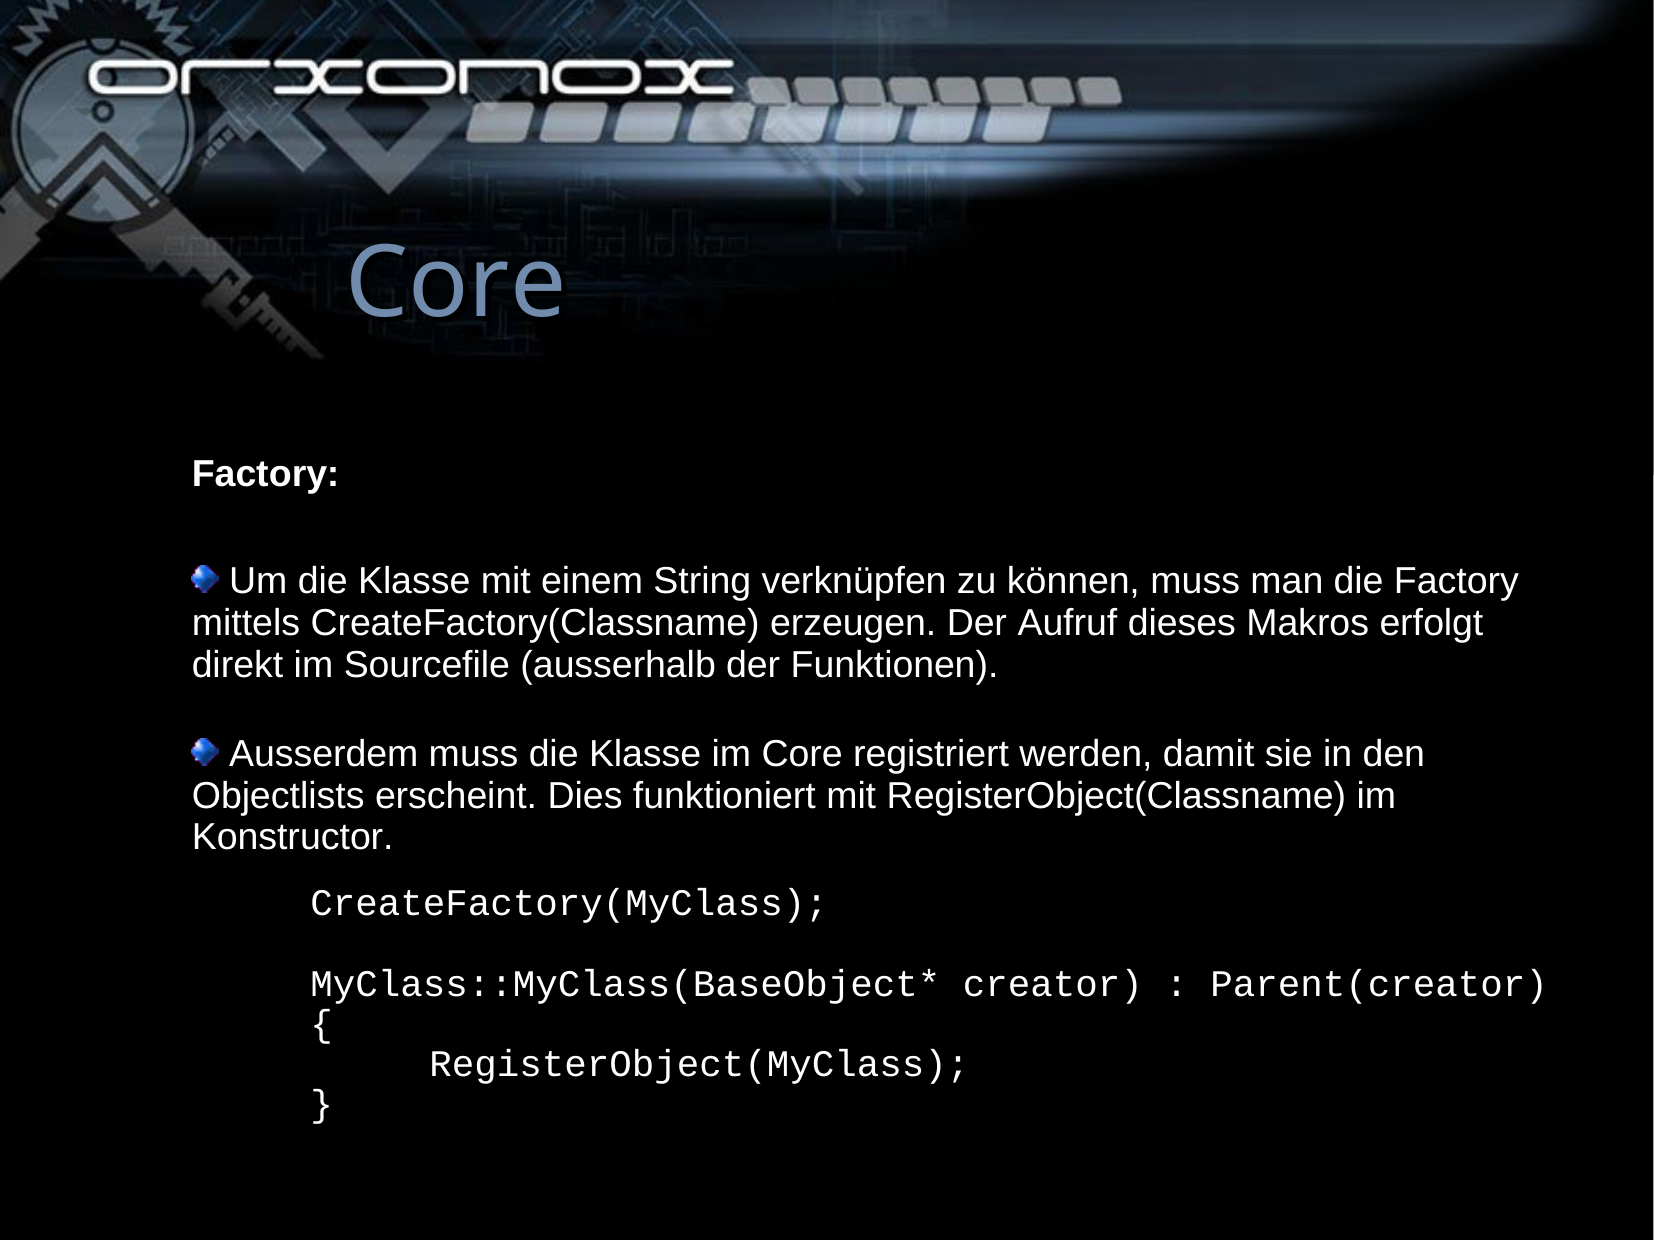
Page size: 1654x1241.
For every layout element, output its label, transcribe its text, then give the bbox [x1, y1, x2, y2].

text_box Core [330, 194, 1306, 344]
picture [191, 565, 219, 593]
picture [191, 738, 219, 766]
text_box Factory: Um die Klasse mit einem String verknüpfen zu können, muss man die Factory mittels CreateFactory(Classname) erzeugen. Der Aufruf dieses Makros erfolgt direkt im Sourcefile (ausserhalb der Funktionen). Ausserdem muss die Klasse im Core registriert werden, damit sie in den Objectlists erscheint. Dies funktioniert mit RegisterObject(Classname) im Konstructor. CreateFactory(MyClass); MyClass::MyClass(BaseObject* creator) : Parent(creator) { RegisterObject(MyClass); } [177, 442, 1565, 1185]
picture [0, 0, 1654, 475]
